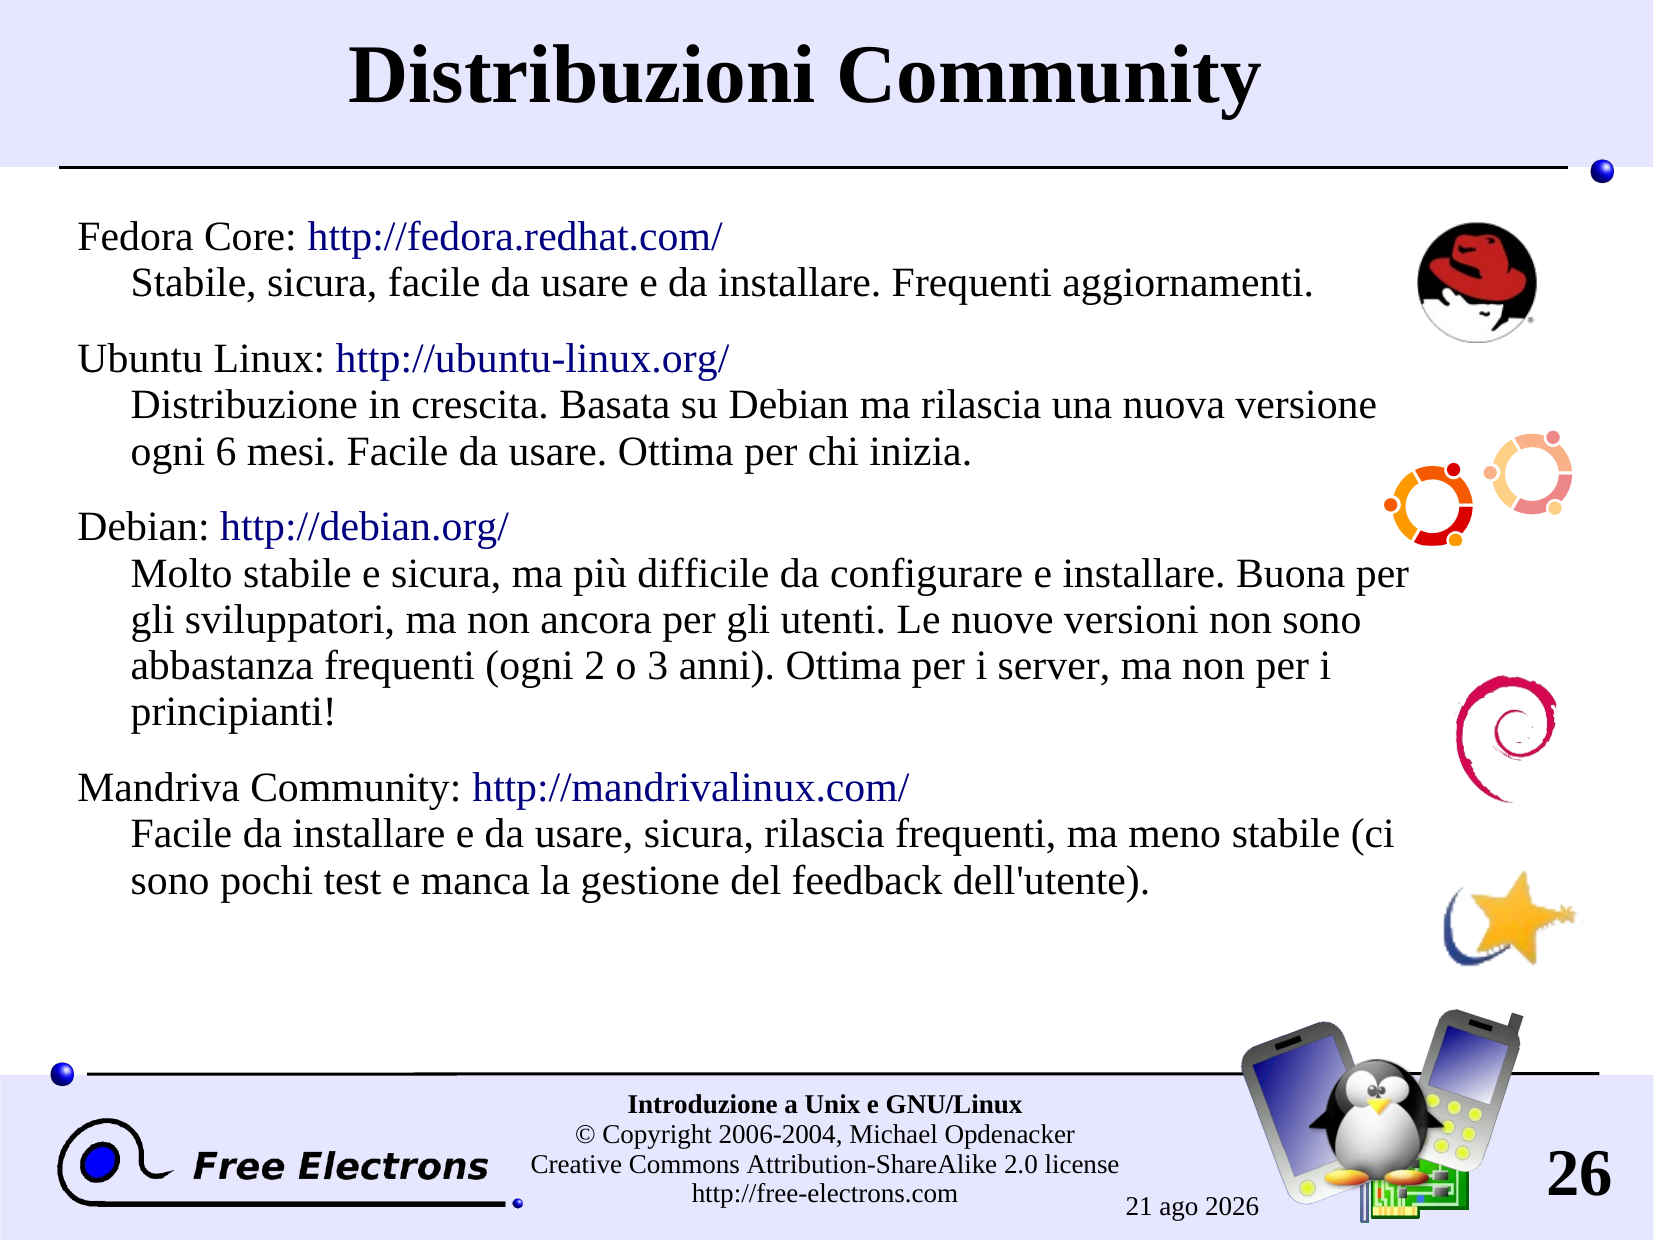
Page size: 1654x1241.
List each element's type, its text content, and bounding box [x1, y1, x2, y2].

picture [1226, 843, 1592, 1241]
picture [1443, 673, 1573, 809]
picture [1417, 221, 1538, 344]
title Distribuzioni Community [60, 12, 1551, 138]
list Fedora Core: http://fedora.redhat.com/ Stabile, sicura, facile da usare e da installare. Frequenti aggiornamenti. Ubuntu Linux: http://ubuntu-linux.org/ Distribuzione in crescita. Basata su Debian ma rilascia una nuova versione ogni 6 mesi. Facile da usare. Ottima per chi inizia. Debian: http://debian.org/ Molto stabile e sicura, ma più difficile da configurare e installare. Buona per gli sviluppatori, ma non ancora per gli utenti. Le nuove versioni non sono abbastanza frequenti (ogni 2 o 3 anni). Ottima per i server, ma non per i principianti! Mandriva Community: http://mandrivalinux.com/ Facile da installare e da usare, sicura, rilascia frequenti, ma meno stabile (ci sono pochi test e manca la gestione del feedback dell'utente). [59, 213, 1416, 1053]
picture [50, 1107, 527, 1216]
picture [1384, 427, 1582, 546]
